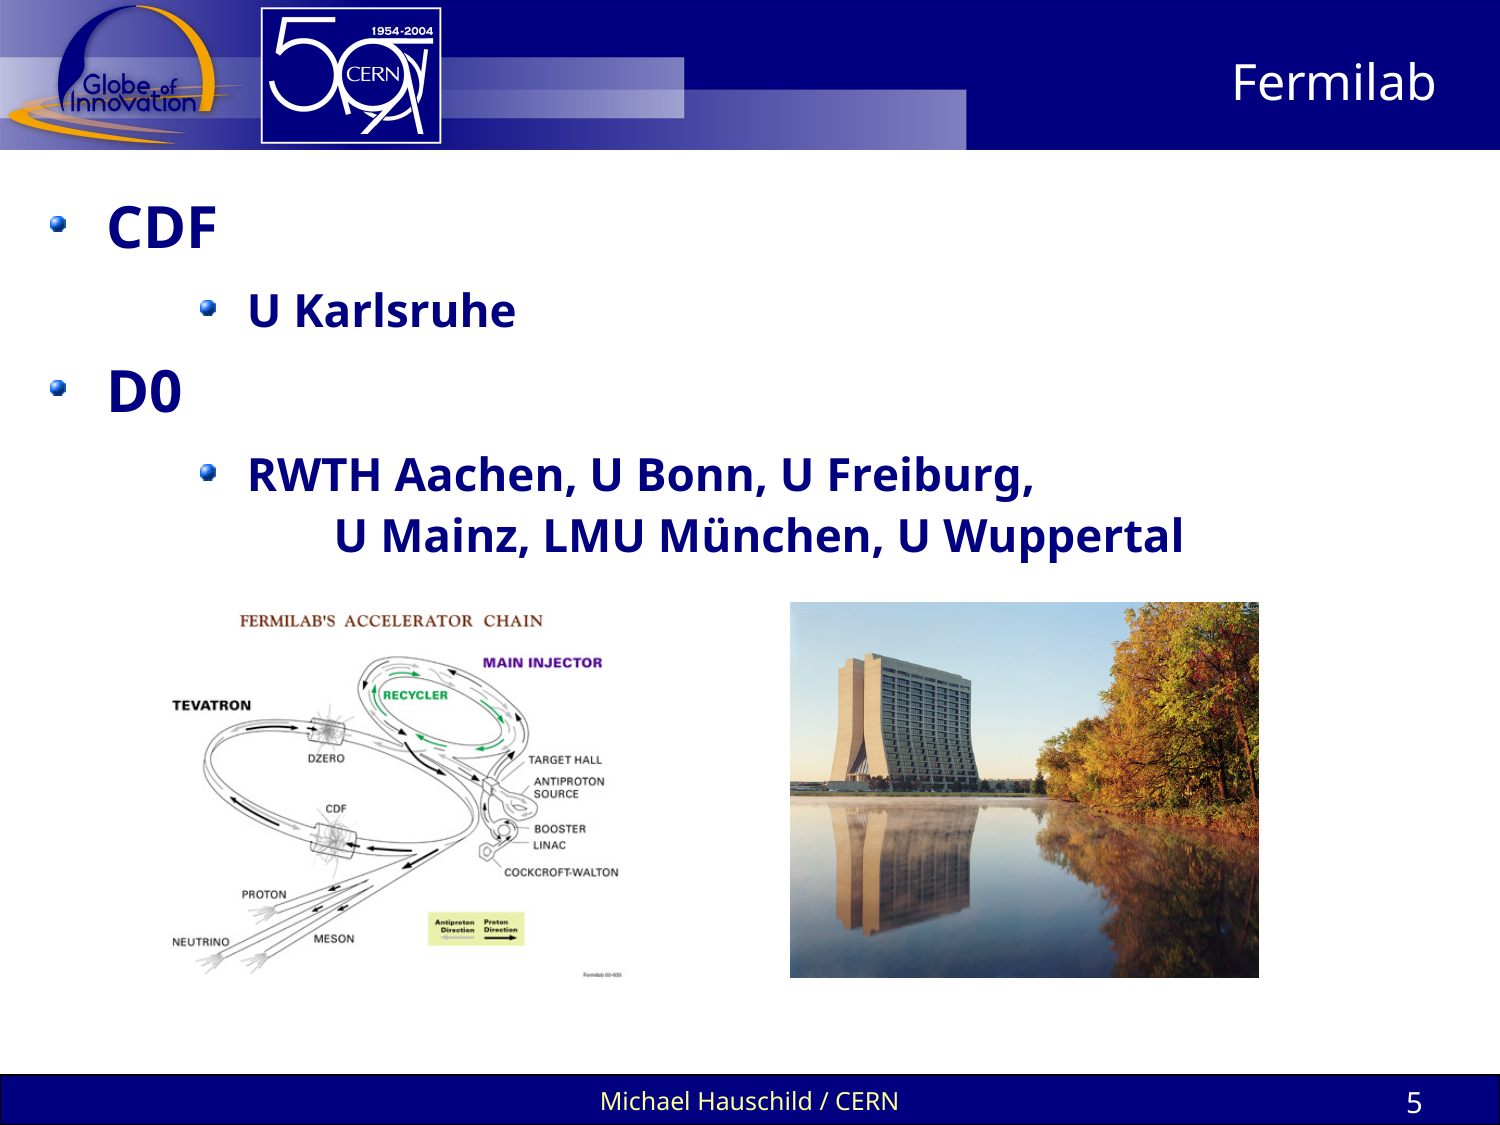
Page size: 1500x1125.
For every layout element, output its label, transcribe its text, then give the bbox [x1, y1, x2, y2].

list CDF U Karlsruhe D0 RWTH Aachen, U Bonn, U Freiburg, U Mainz, LMU München, U Wuppertal [50, 187, 1438, 1038]
picture [0, 0, 1500, 150]
picture [790, 602, 1259, 978]
title Fermilab [450, 37, 1438, 126]
